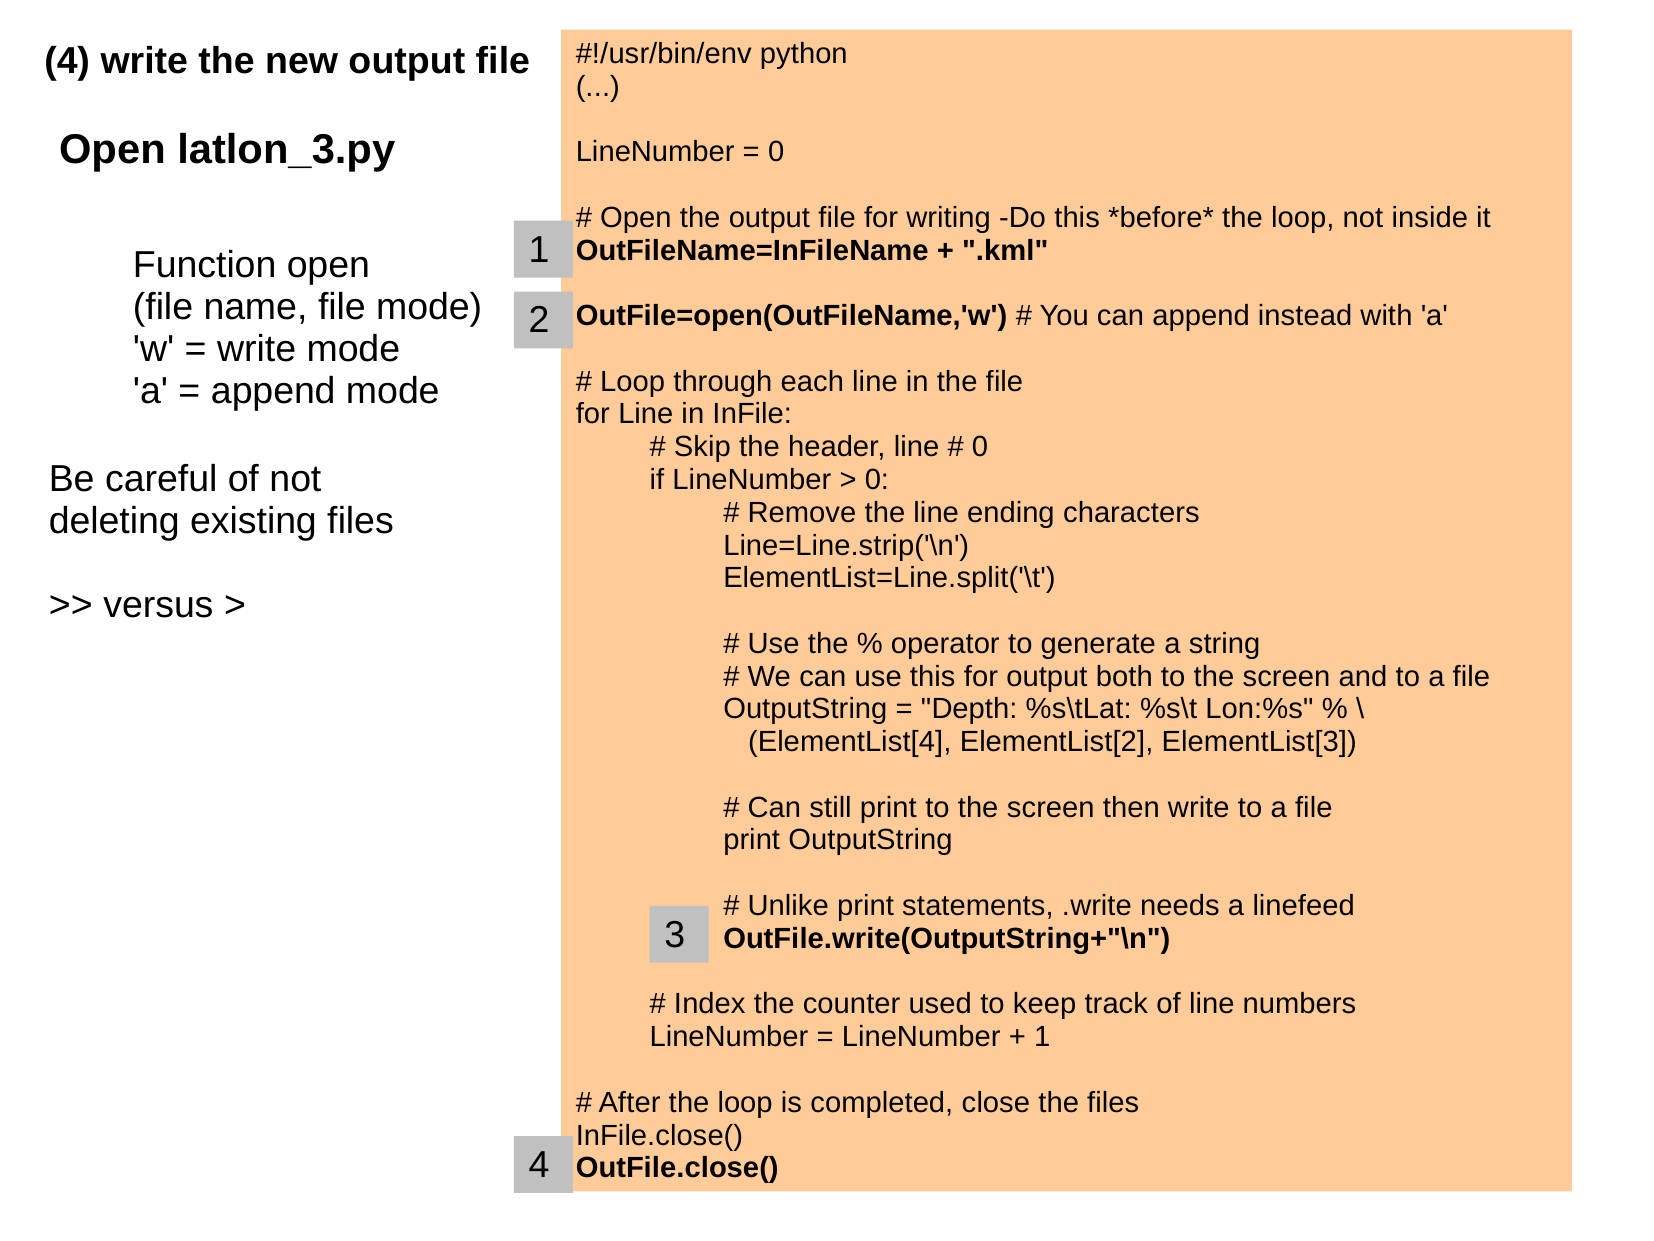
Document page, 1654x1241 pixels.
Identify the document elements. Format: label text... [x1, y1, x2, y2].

text_box 4 [513, 1136, 573, 1193]
text_box Function open (file name, file mode) 'w' = write mode 'a' = append mode [118, 236, 498, 419]
text_box 3 [649, 905, 709, 963]
text_box 1 [513, 220, 573, 278]
text_box #!/usr/bin/env python (...) LineNumber = 0 # Open the output file for writing -Do this *before* the loop, not inside it OutFileName=InFileName + ".kml" OutFile=open(OutFileName,'w') # You can append instead with 'a' # Loop through each line in the file for Line in InFile: # Skip the header, line # 0 if LineNumber > 0: # Remove the line ending characters Line=Line.strip('\n') ElementList=Line.split('\t') # Use the % operator to generate a string # We can use this for output both to the screen and to a file OutputString = "Depth: %s\tLat: %s\t Lon:%s" % \ (ElementList[4], ElementList[2], ElementList[3]) # Can still print to the screen then write to a file print OutputString # Unlike print statements, .write needs a linefeed OutFile.write(OutputString+"\n") # Index the counter used to keep track of line numbers LineNumber = LineNumber + 1 # After the loop is completed, close the files InFile.close() OutFile.close() [561, 29, 1573, 1192]
text_box 2 [513, 291, 573, 349]
text_box Open latlon_3.py [29, 118, 411, 180]
text_box Be careful of not deleting existing files >> versus > [34, 449, 414, 633]
text_box (4) write the new output file [29, 31, 561, 89]
